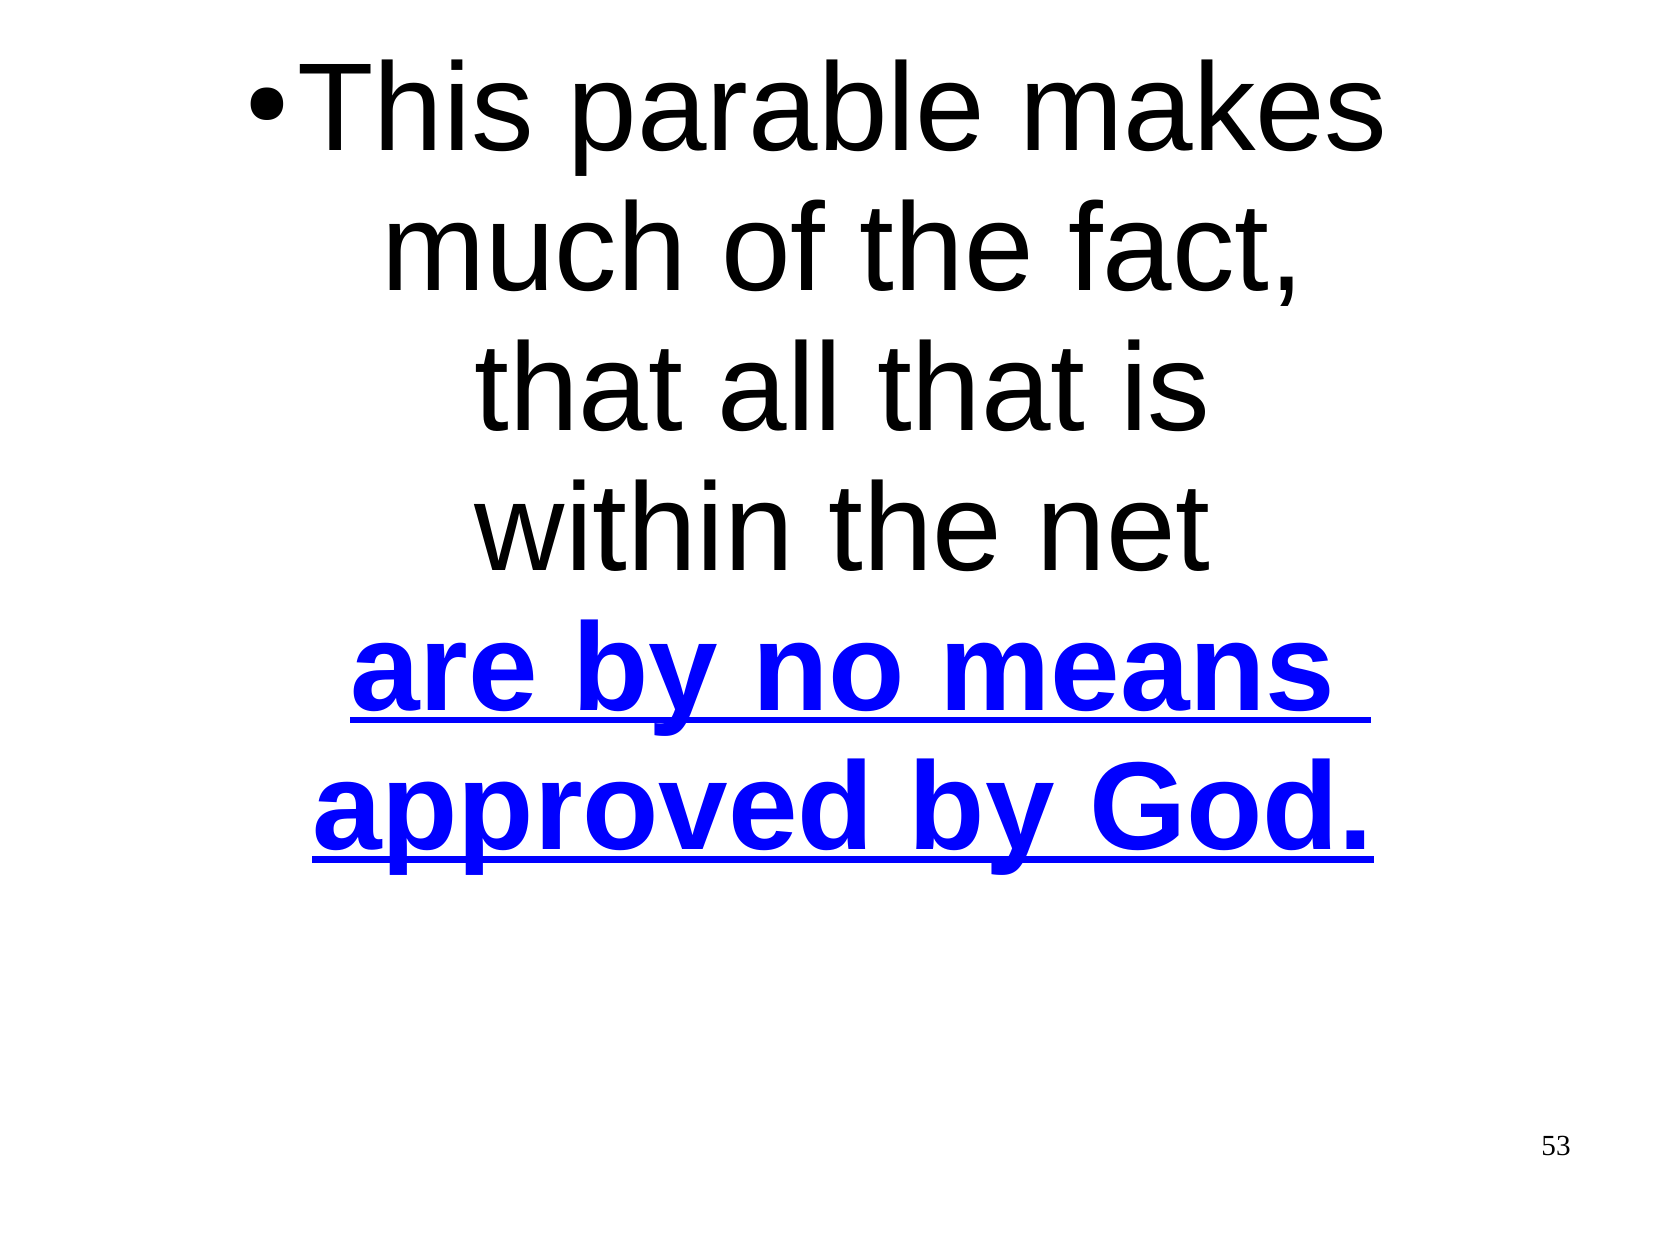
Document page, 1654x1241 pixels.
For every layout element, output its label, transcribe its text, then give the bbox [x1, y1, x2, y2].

list This parable makes much of the fact, that all that is within the net are by no means approved by God. [37, 37, 1613, 1238]
